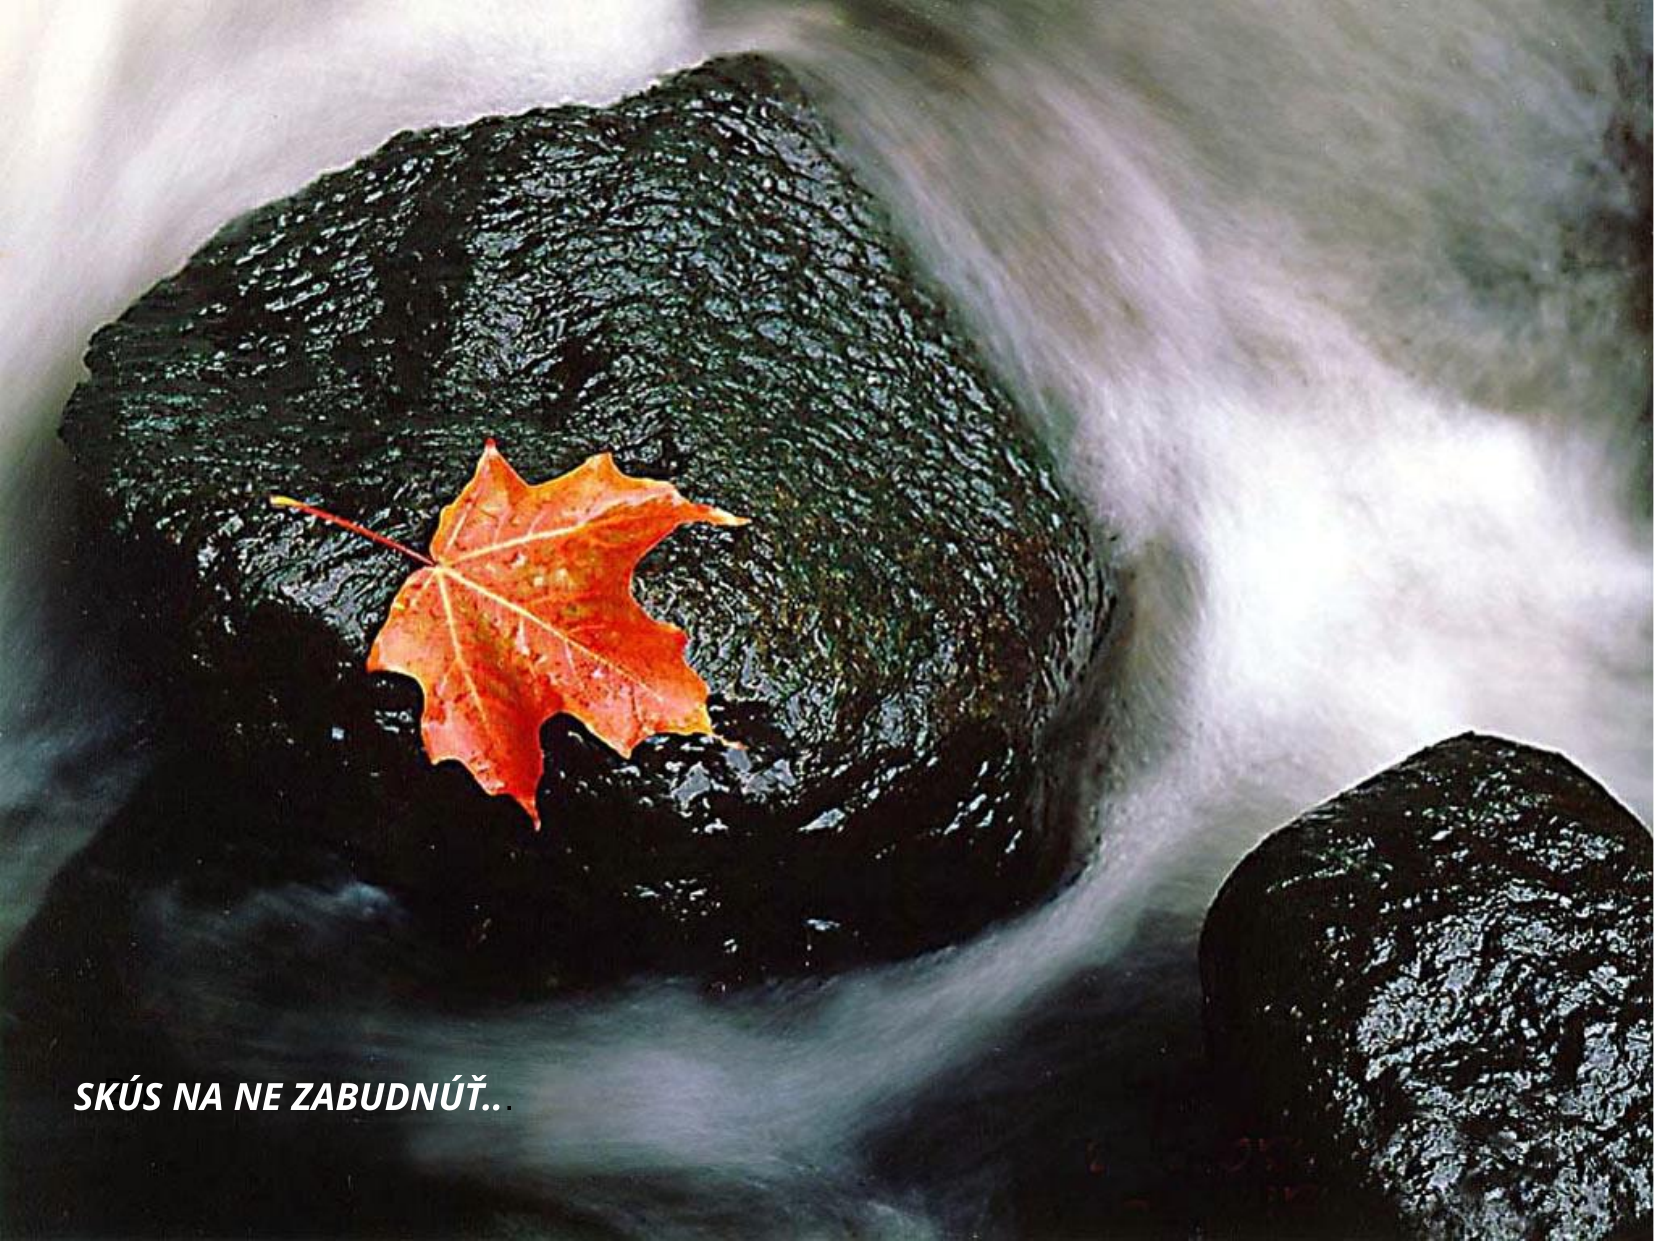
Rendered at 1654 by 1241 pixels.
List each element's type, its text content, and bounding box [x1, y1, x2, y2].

text_box Bo [1241, 1062, 1595, 1120]
text_box SKÚS NA NE ZABUDNÚŤ... [59, 1062, 1241, 1131]
picture [0, 0, 1654, 1241]
